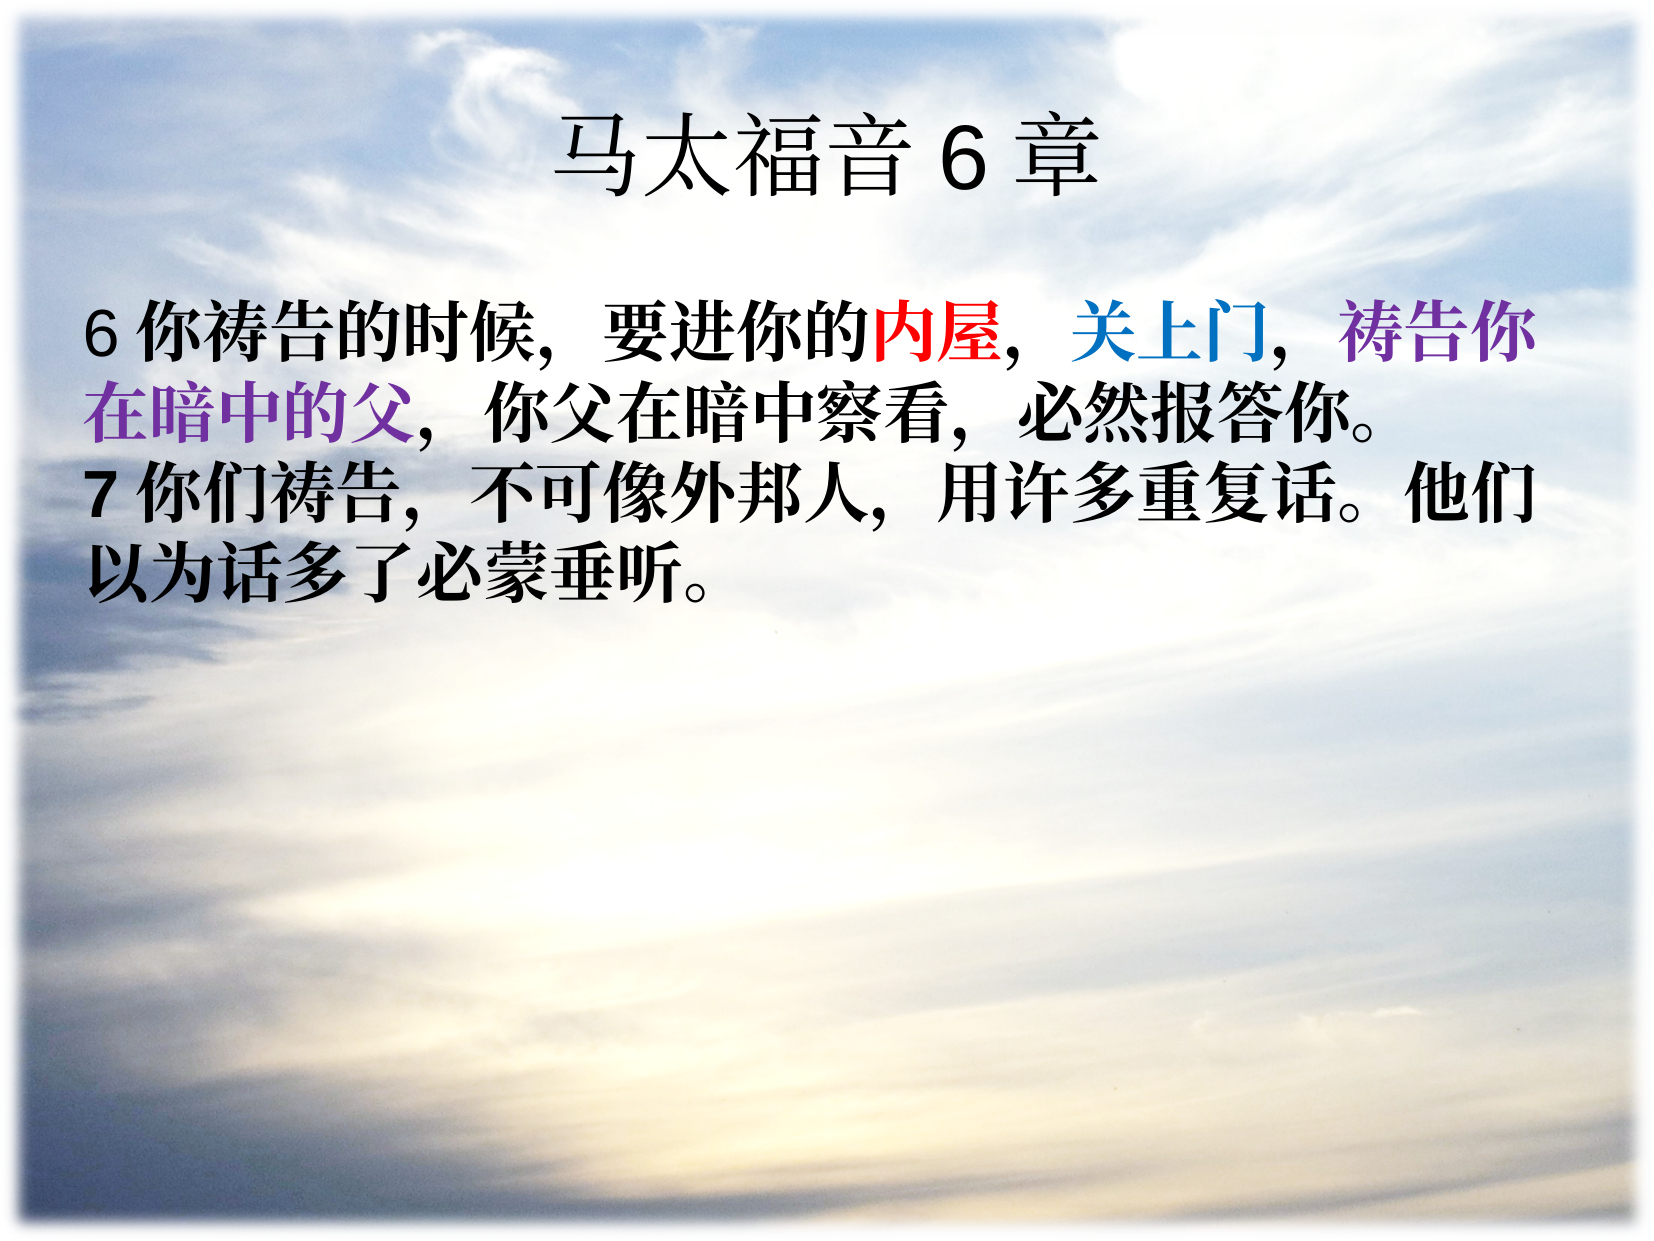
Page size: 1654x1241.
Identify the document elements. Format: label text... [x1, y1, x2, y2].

title 马太福音6章 [82, 49, 1571, 257]
picture [0, 0, 1654, 1241]
list 6你祷告的时候，要进你的内屋，关上门，祷告你在暗中的父，你父在暗中察看，必然报答你。 7你们祷告，不可像外邦人，用许多重复话。他们以为话多了必蒙垂听。 [82, 290, 1571, 1109]
